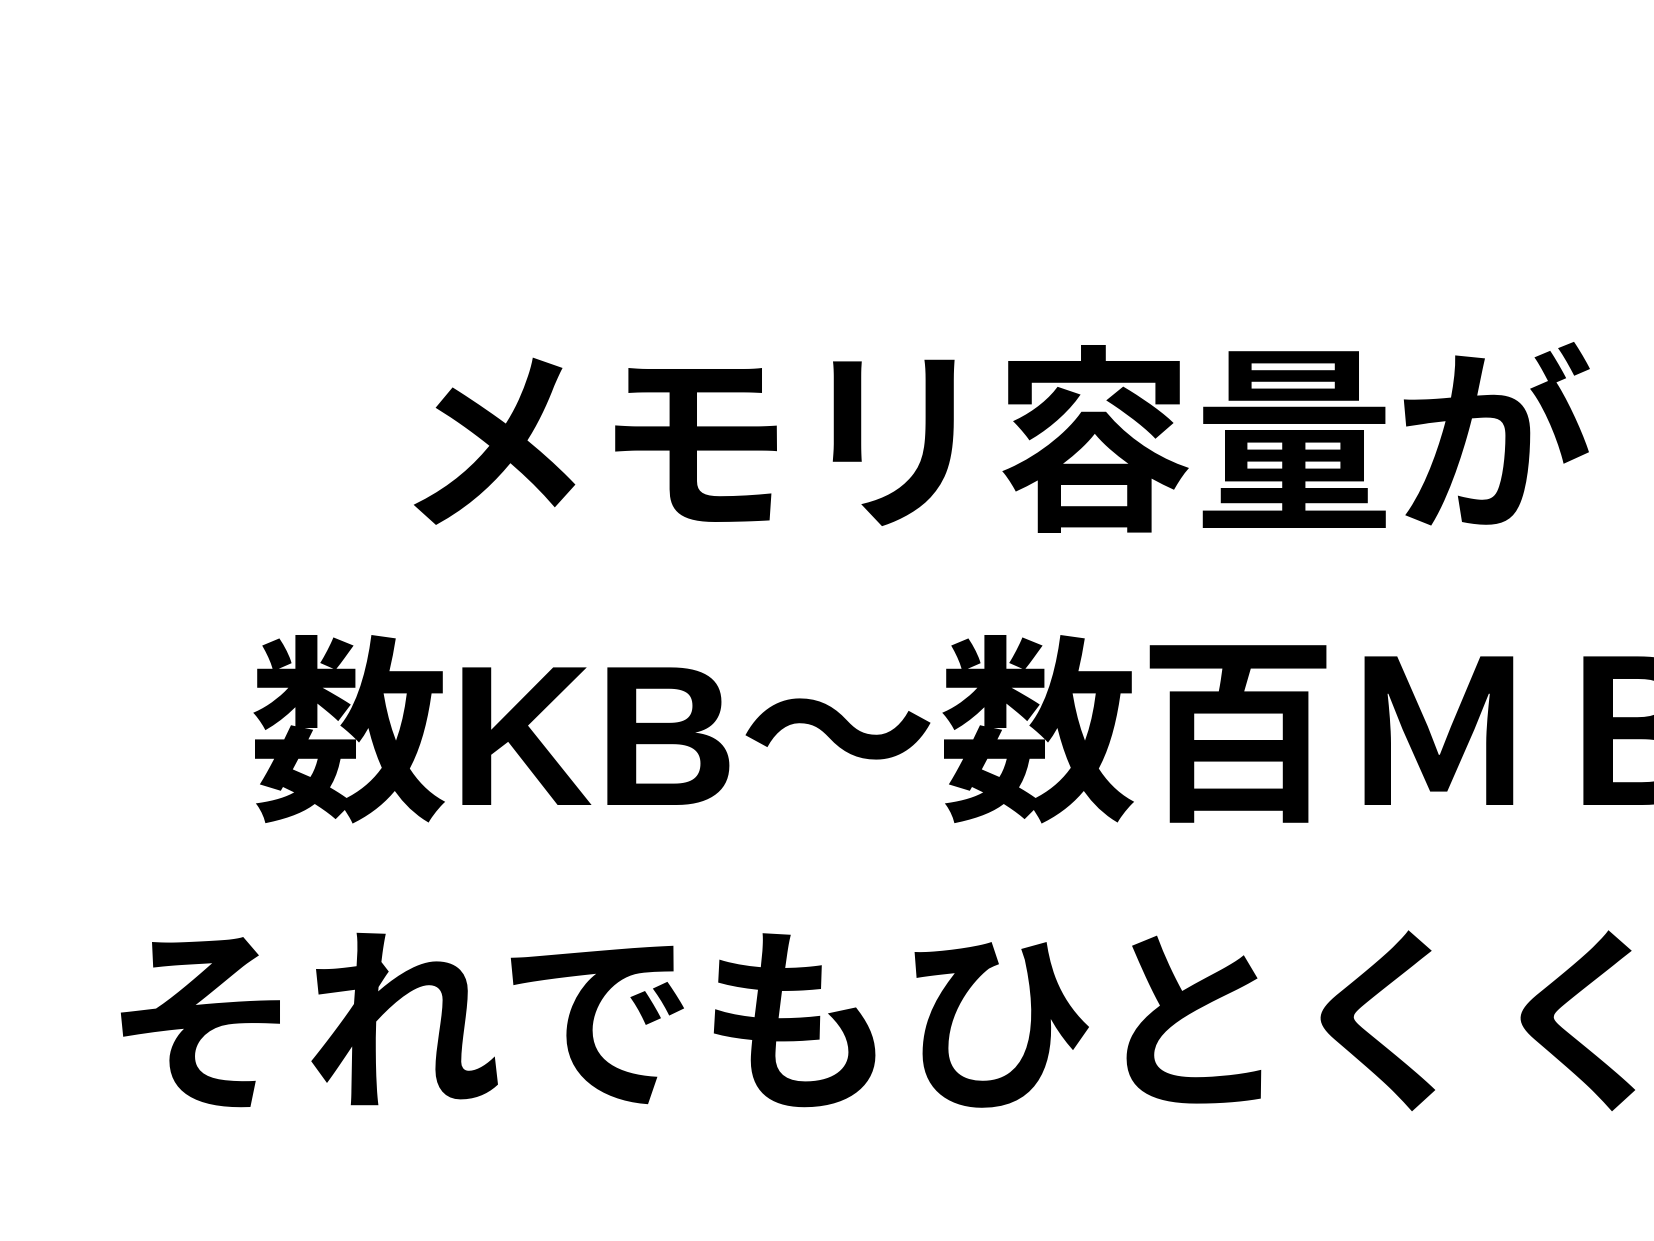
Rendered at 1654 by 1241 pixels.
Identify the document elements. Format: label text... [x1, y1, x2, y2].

text_box メモリ容量が 数KB～数百ＭＢ それでもひとくくり [88, 276, 1606, 946]
